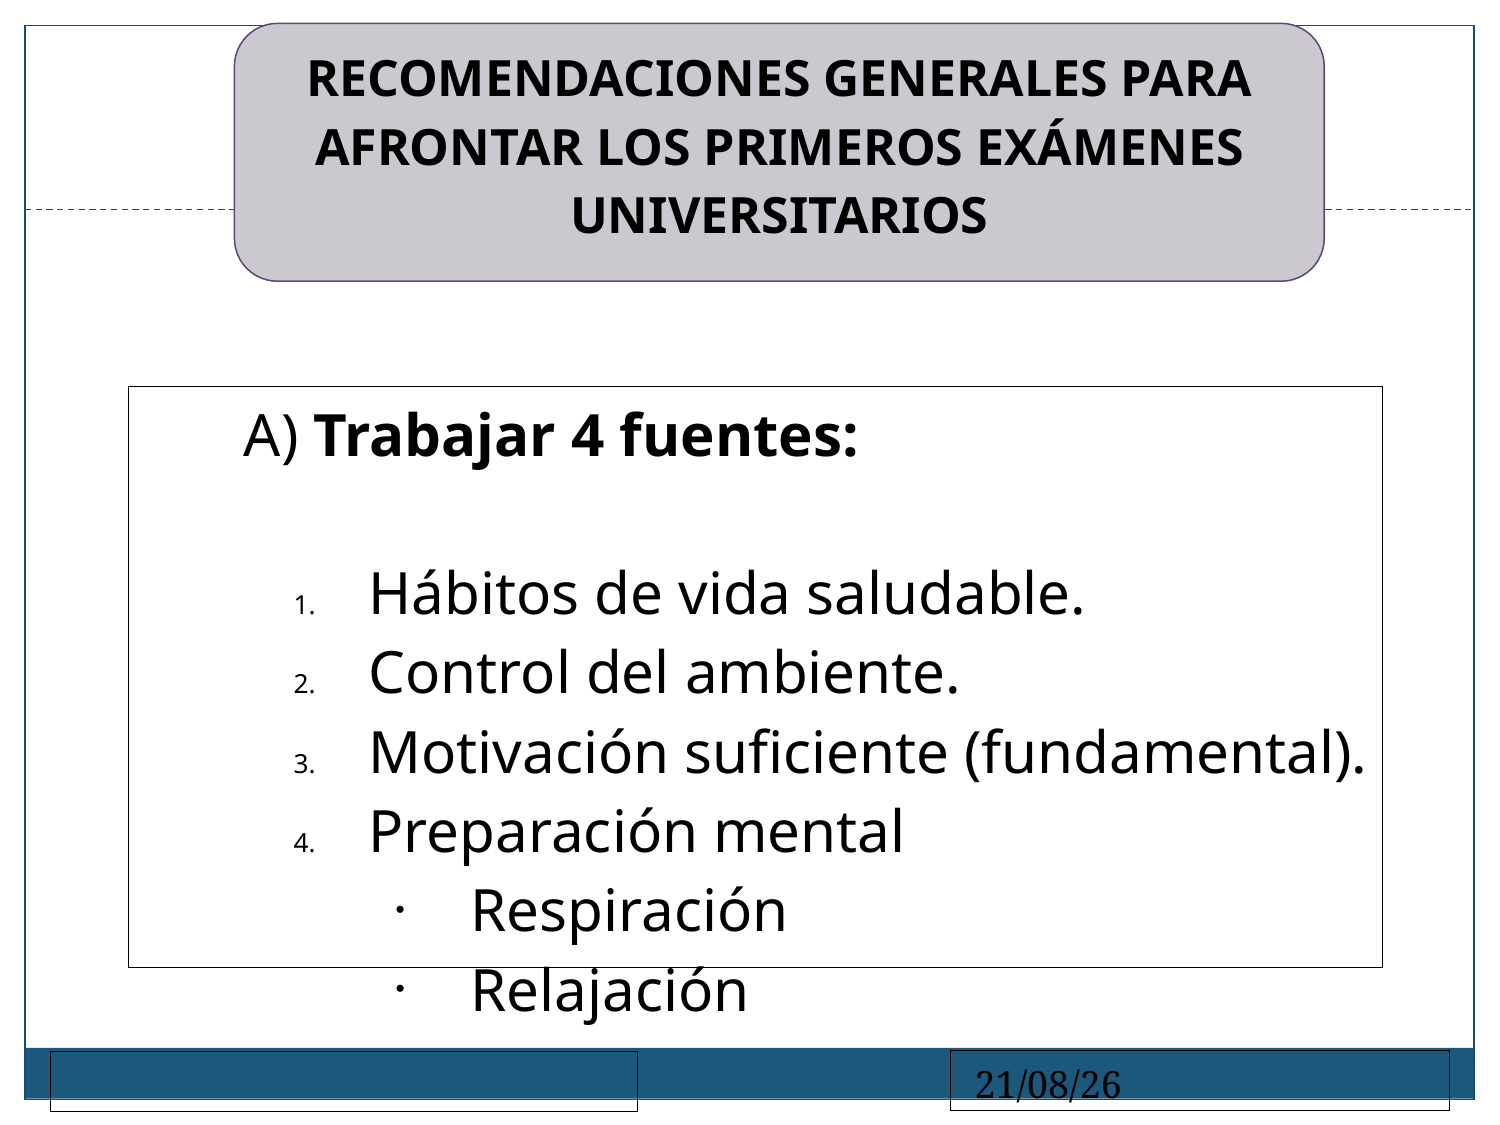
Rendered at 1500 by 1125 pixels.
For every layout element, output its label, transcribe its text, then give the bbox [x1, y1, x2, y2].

text_box A) Trabajar 4 fuentes: Hábitos de vida saludable. Control del ambiente. Motivación suficiente (fundamental). Preparación mental Respiración Relajación [128, 386, 1383, 968]
text_box RECOMENDACIONES GENERALES PARA AFRONTAR LOS PRIMEROS EXÁMENES UNIVERSITARIOS [234, 23, 1325, 282]
